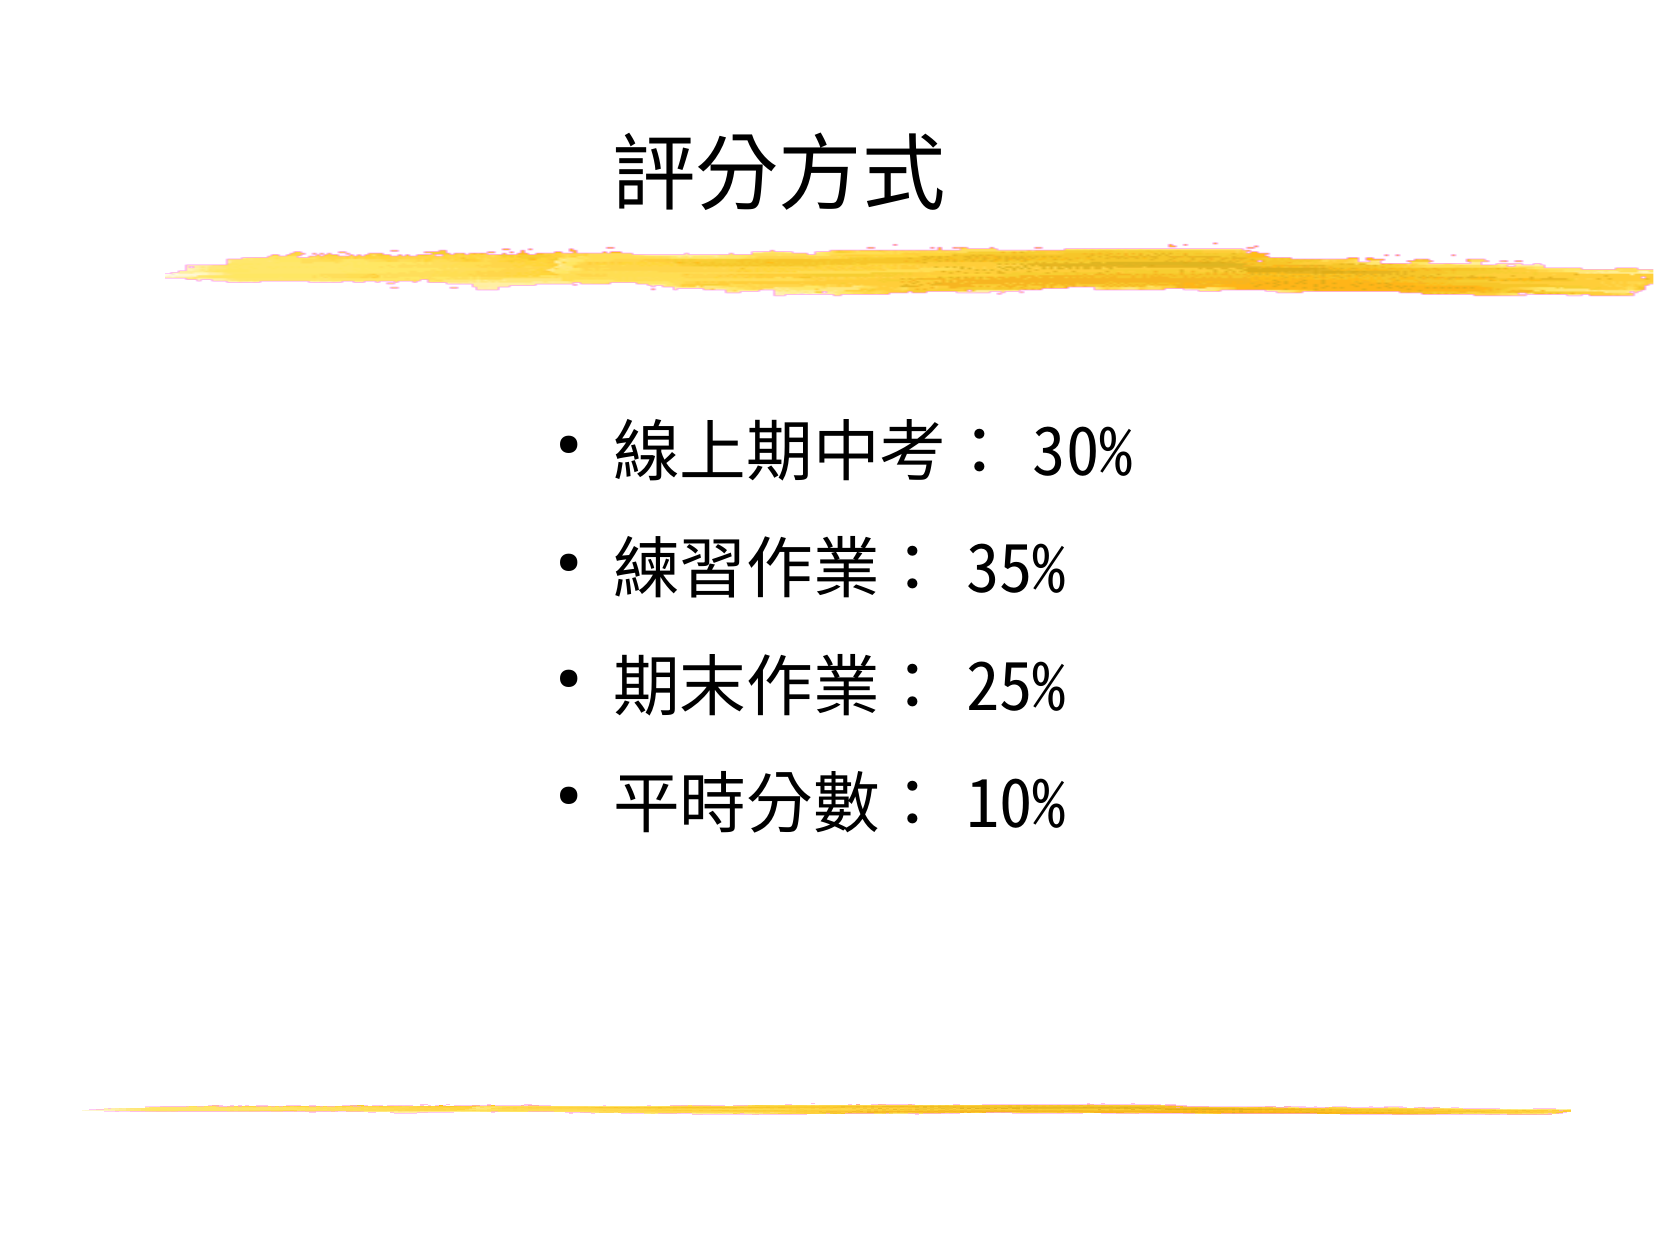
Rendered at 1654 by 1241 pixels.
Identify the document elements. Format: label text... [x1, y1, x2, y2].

list 線上期中考：30% 練習作業：35% 期末作業：25% 平時分數：10% [542, 384, 1362, 1032]
title 評分方式 [76, 12, 1482, 235]
picture [82, 1102, 1571, 1117]
picture [165, 237, 1654, 308]
